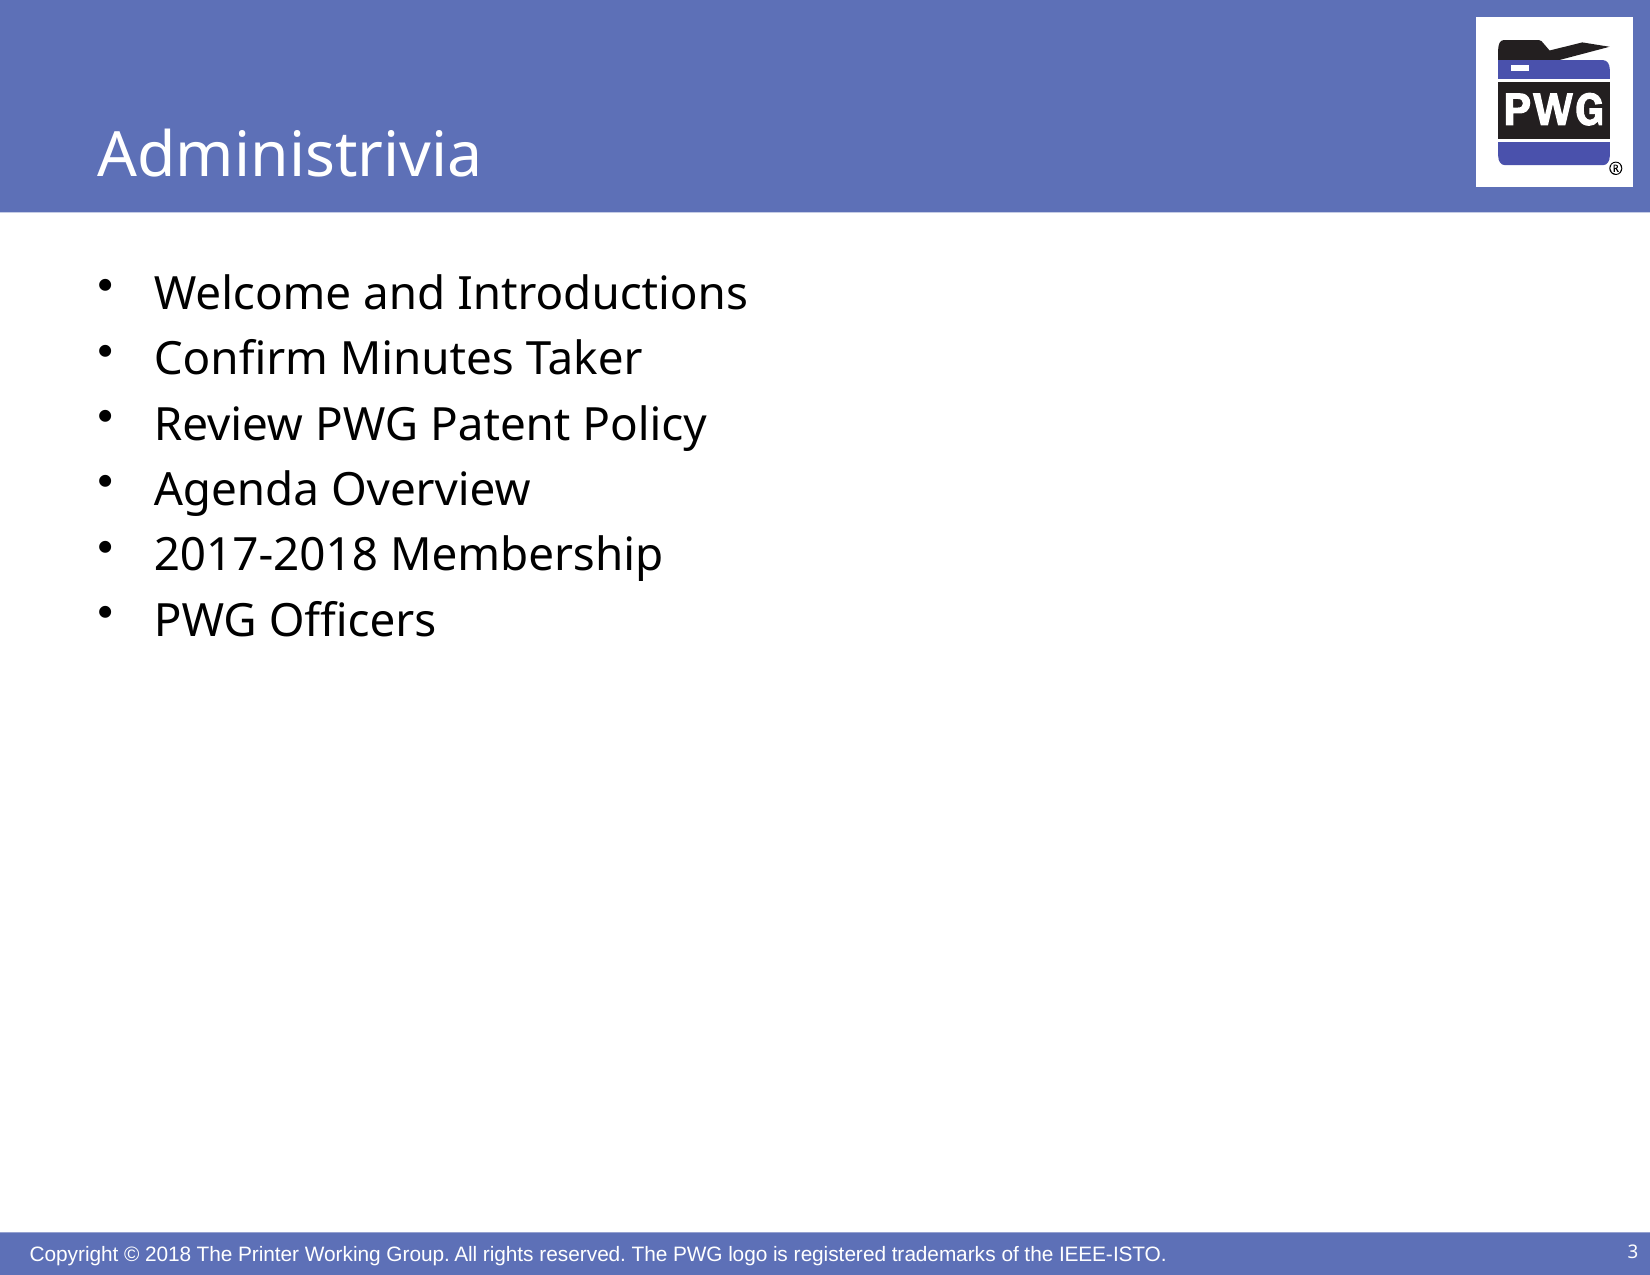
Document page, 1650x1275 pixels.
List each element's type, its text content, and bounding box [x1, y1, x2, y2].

list Welcome and Introductions Confirm Minutes Taker Review PWG Patent Policy Agenda Overview 2017-2018 Membership PWG Officers [82, 254, 1568, 1233]
title Administrivia [82, 8, 1449, 198]
